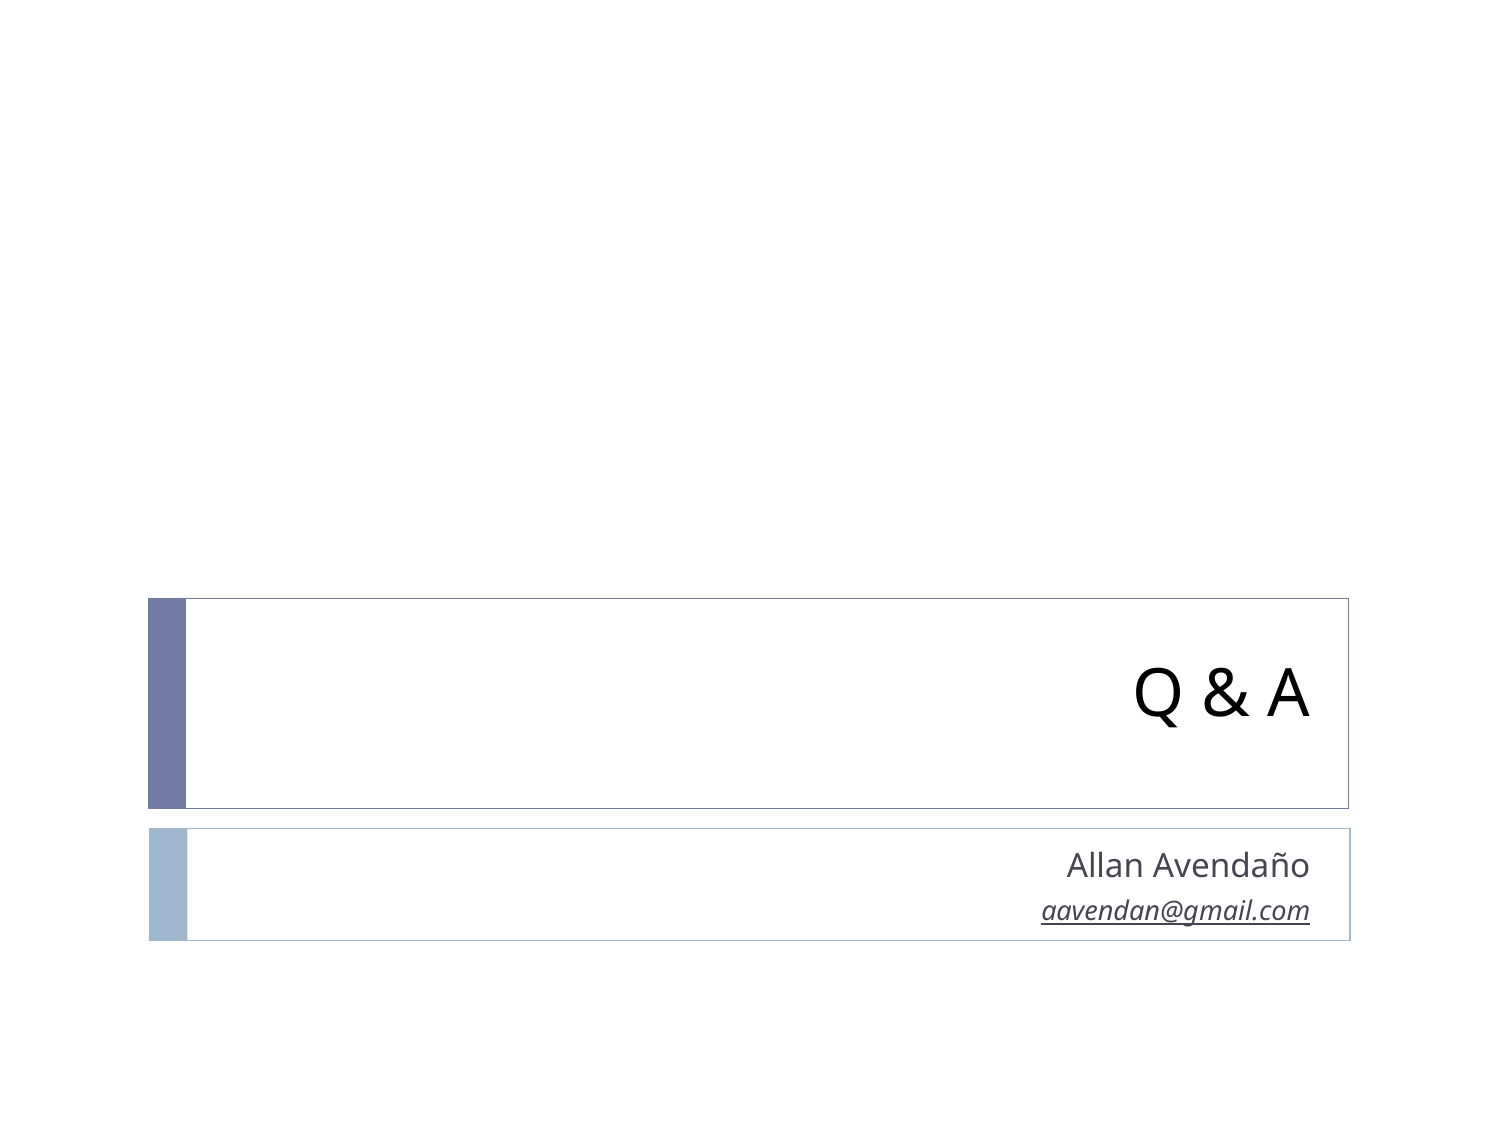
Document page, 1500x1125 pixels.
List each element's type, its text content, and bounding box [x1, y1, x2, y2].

title Q & A [200, 637, 1326, 801]
text_box Allan Avendaño aavendan@gmail.com [200, 840, 1326, 929]
